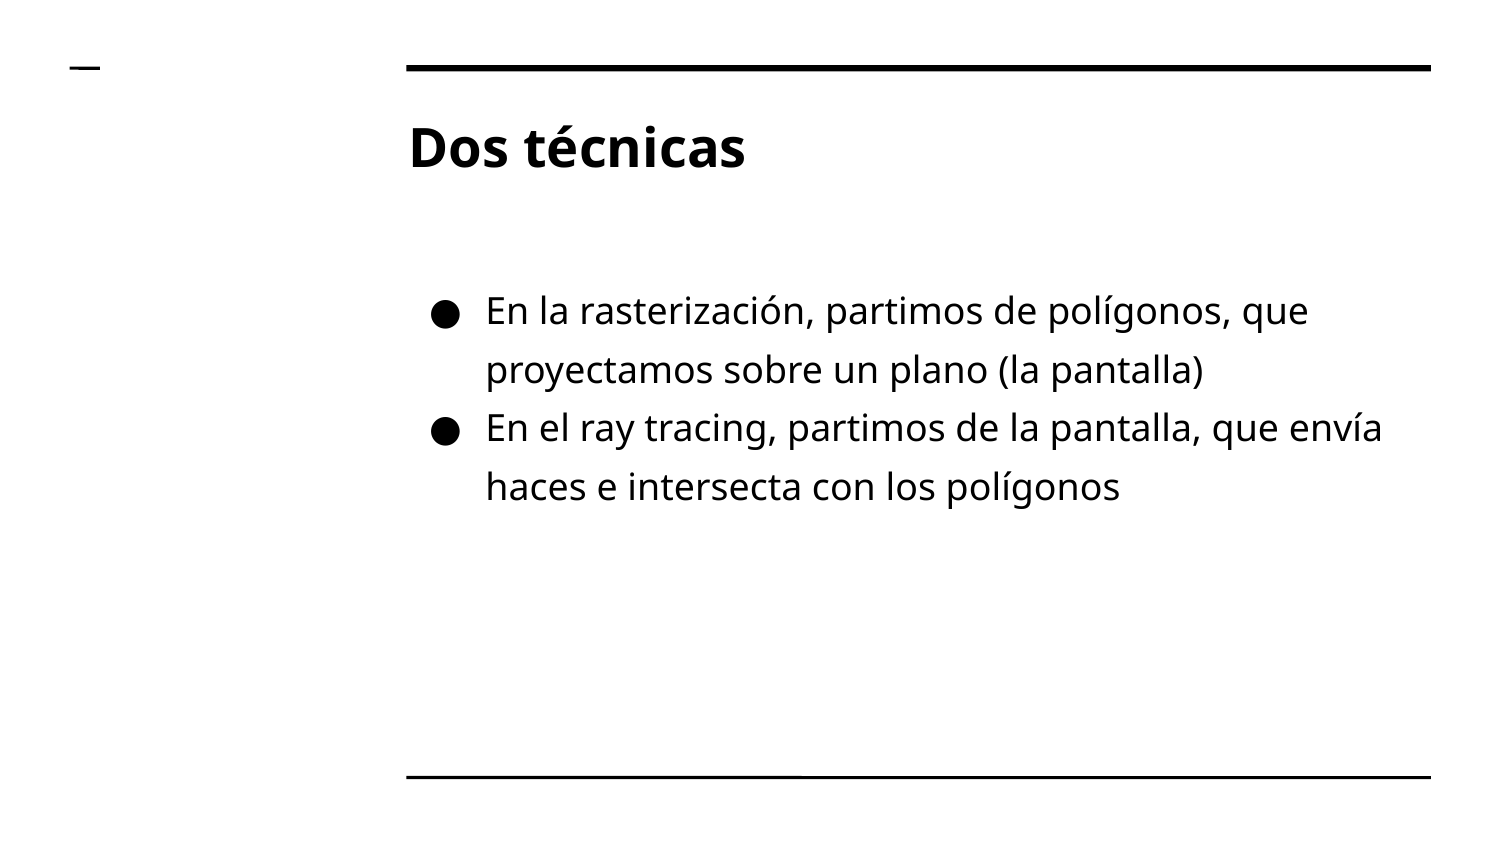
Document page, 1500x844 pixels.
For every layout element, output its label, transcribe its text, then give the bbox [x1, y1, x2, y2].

title Dos técnicas [393, 94, 1431, 199]
list En la rasterización, partimos de polígonos, que proyectamos sobre un plano (la pantalla) En el ray tracing, partimos de la pantalla, que envía haces e intersecta con los polígonos [395, 261, 1433, 755]
